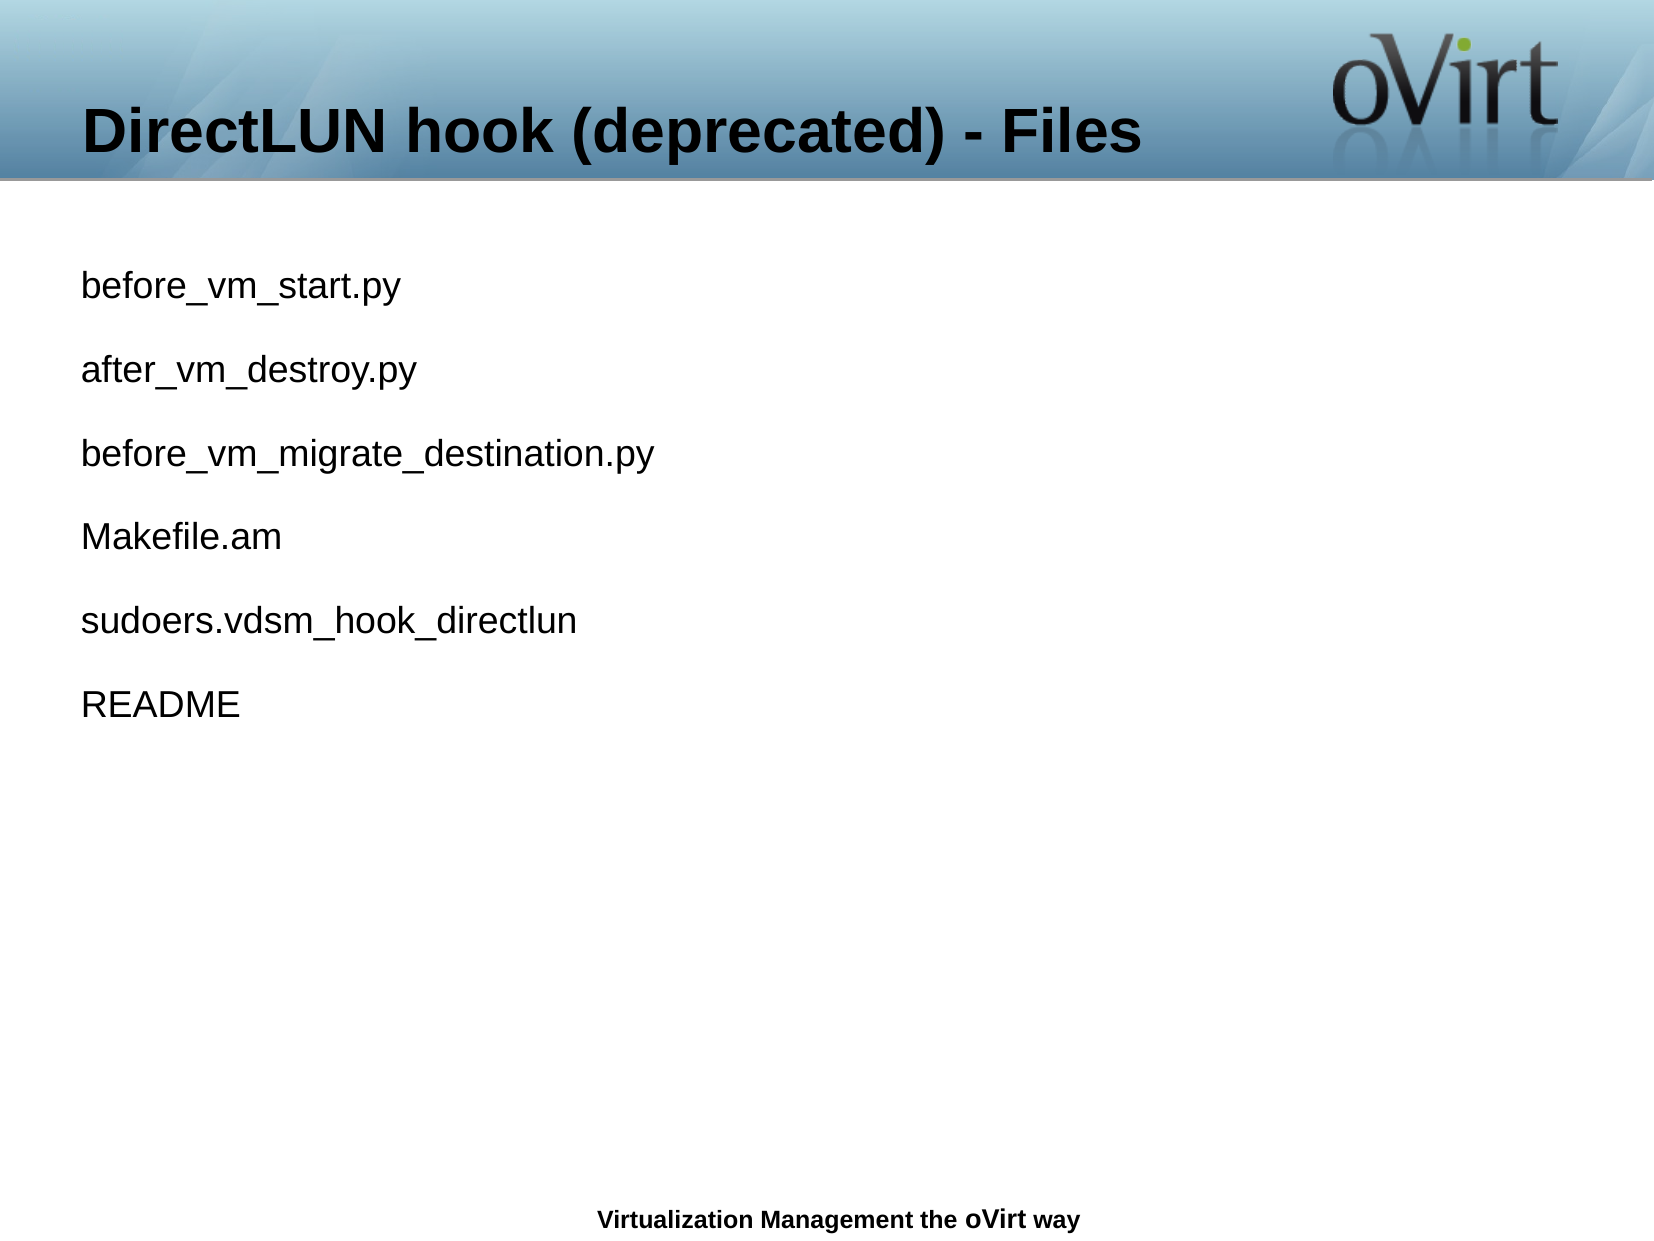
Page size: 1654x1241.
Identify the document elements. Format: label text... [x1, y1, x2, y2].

title DirectLUN hook (deprecated) - Files [82, 37, 1303, 226]
text_box before_vm_start.py after_vm_destroy.py before_vm_migrate_destination.py Makefile.am sudoers.vdsm_hook_directlun README [66, 256, 1596, 734]
picture [1333, 25, 1558, 175]
